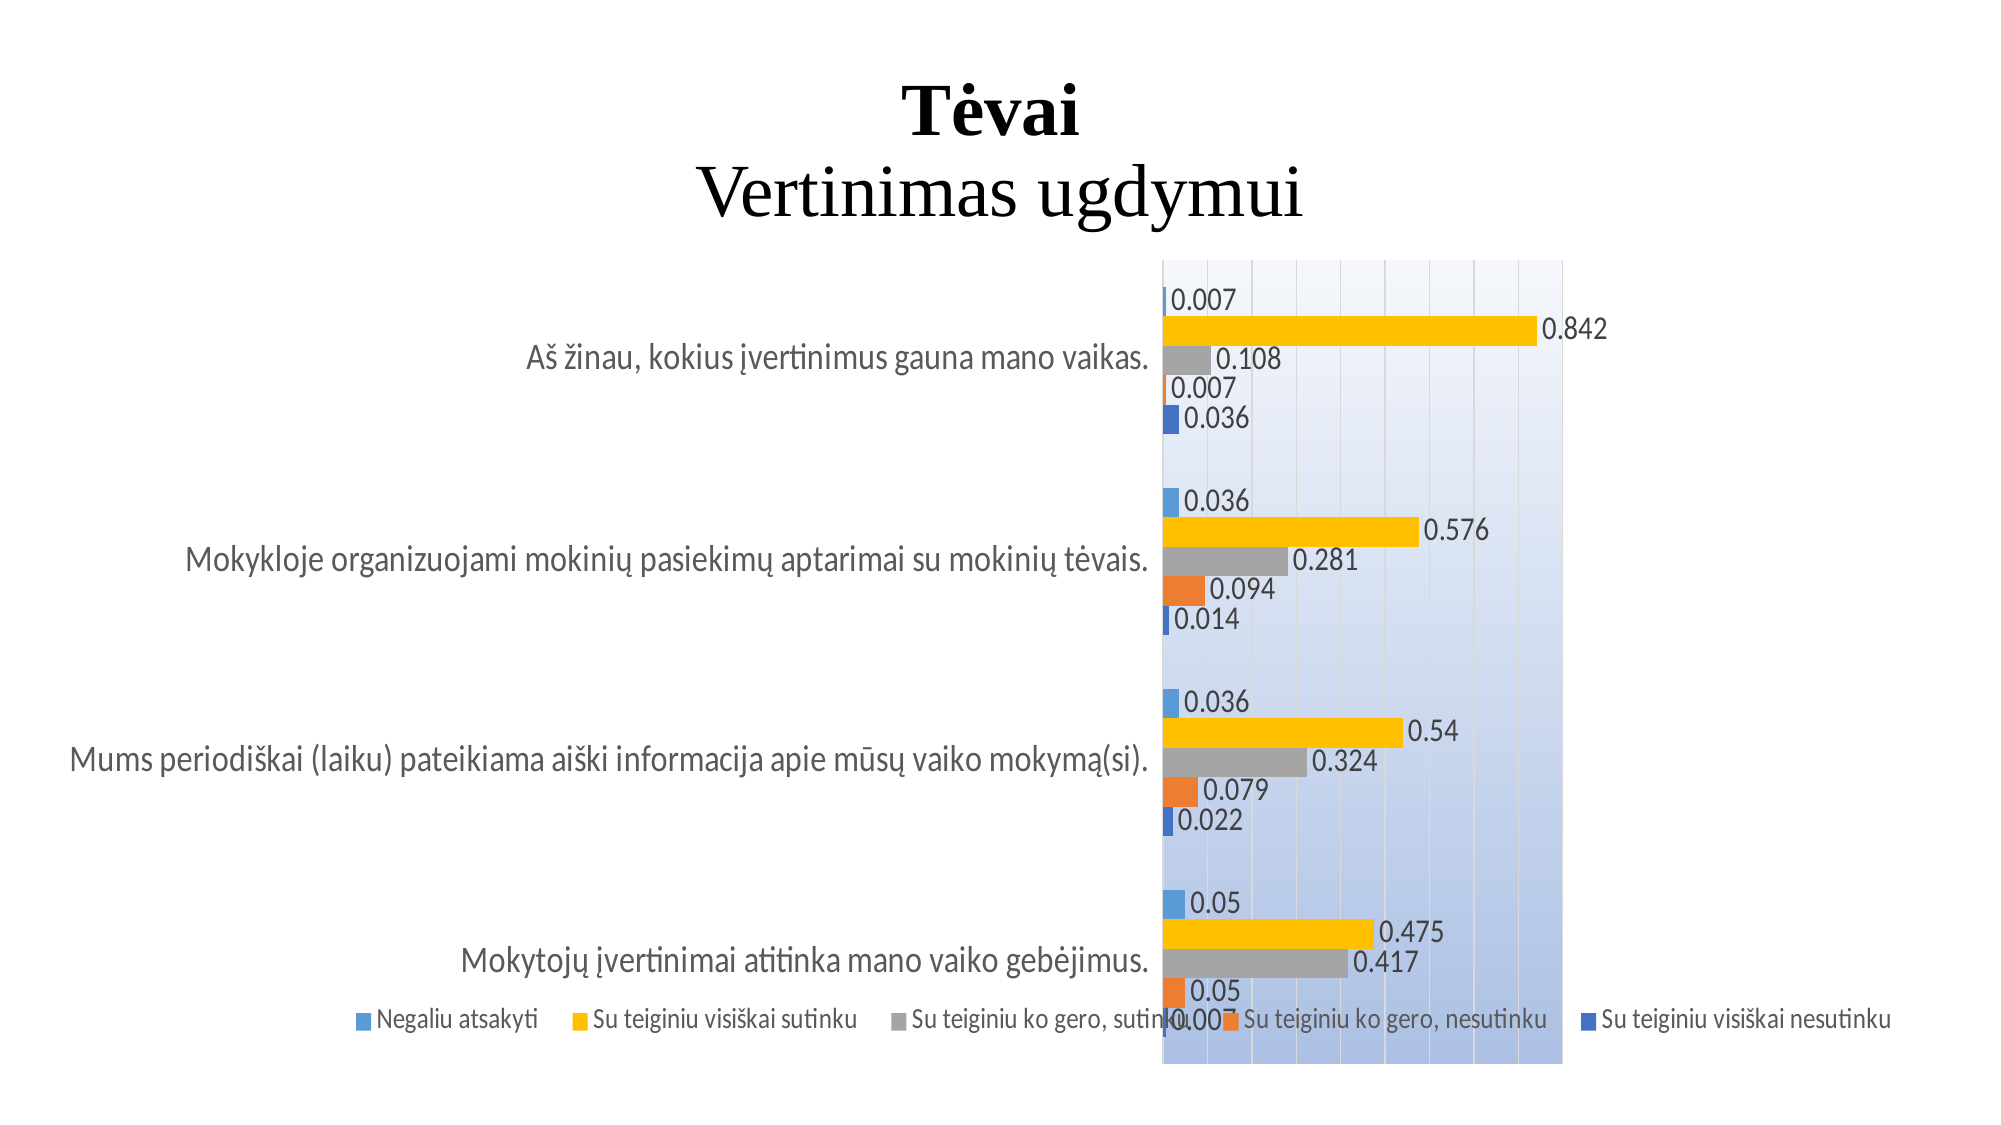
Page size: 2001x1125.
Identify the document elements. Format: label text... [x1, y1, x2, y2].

chart [69, 243, 1947, 1081]
title Tėvai Vertinimas ugdymui [137, 59, 1863, 243]
